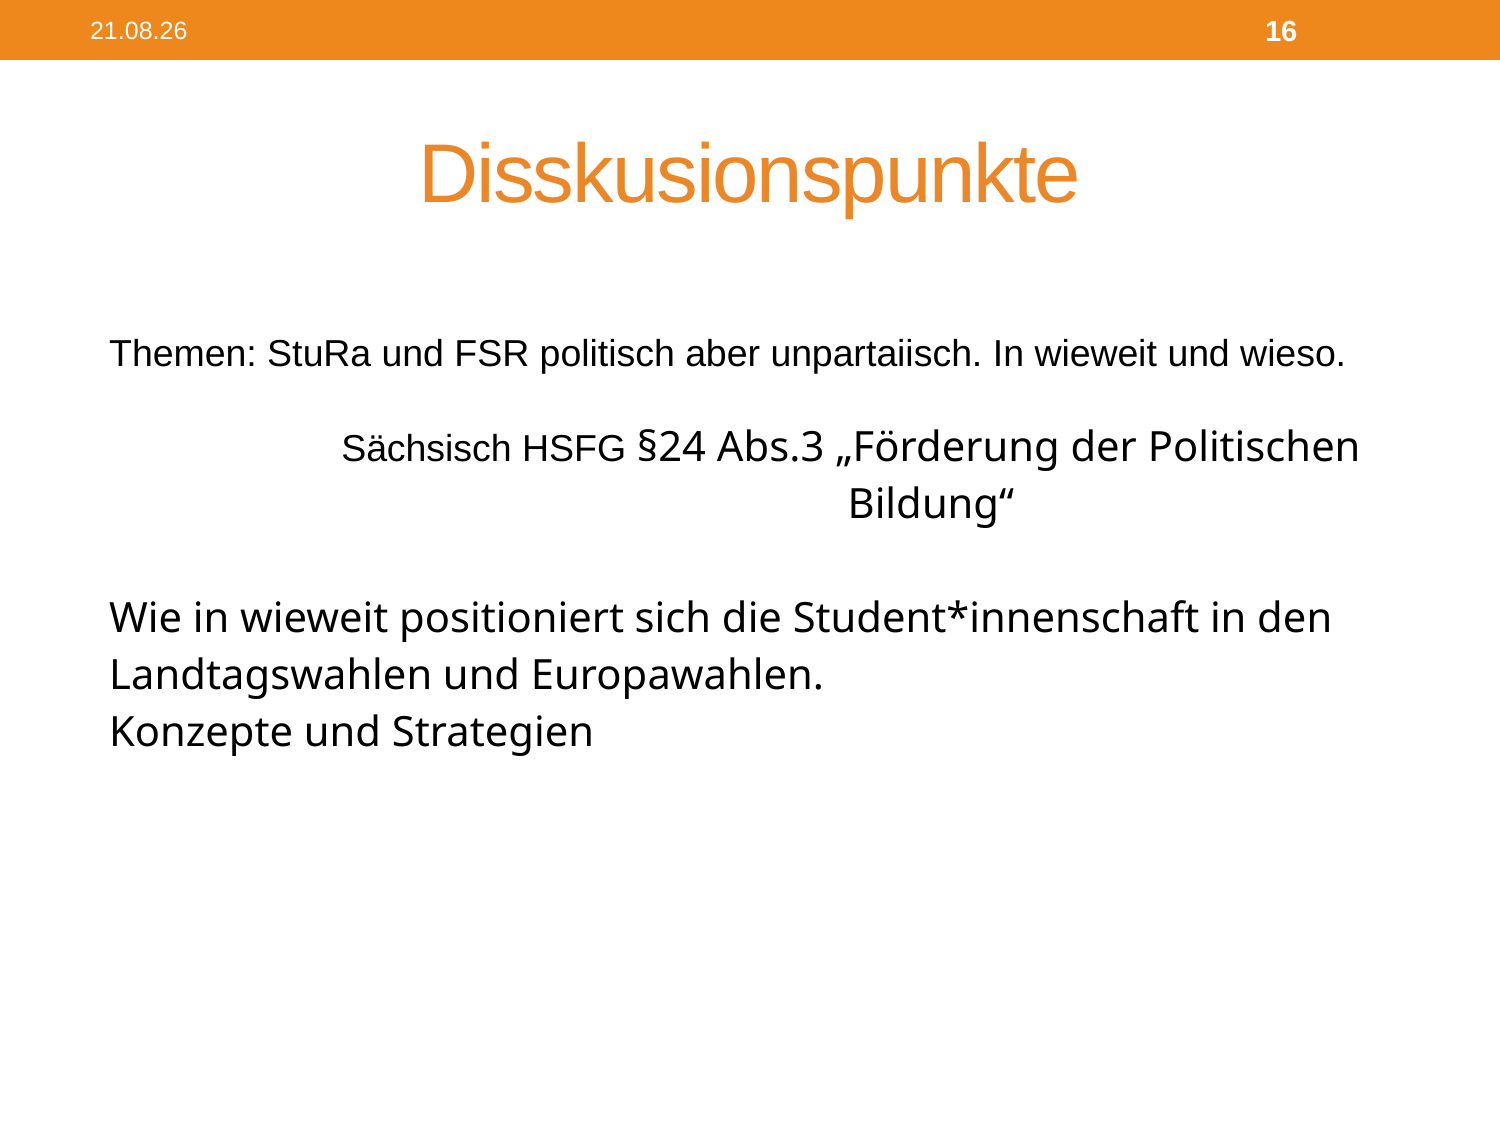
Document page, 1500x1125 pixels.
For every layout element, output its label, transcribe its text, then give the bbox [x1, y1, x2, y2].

title Disskusionspunkte [75, 87, 1425, 250]
slide_number <Nummer> [1250, 3, 1425, 57]
text_box Themen: StuRa und FSR politisch aber unpartaiisch. In wieweit und wieso. Sächsisch HSFG §24 Abs.3 „Förderung der Politischen Bildung“ Wie in wieweit positioniert sich die Student*innenschaft in den Landtagswahlen und Europawahlen. Konzepte und Strategien [94, 283, 1465, 1016]
slide_number 08.01.19 [75, 3, 550, 57]
